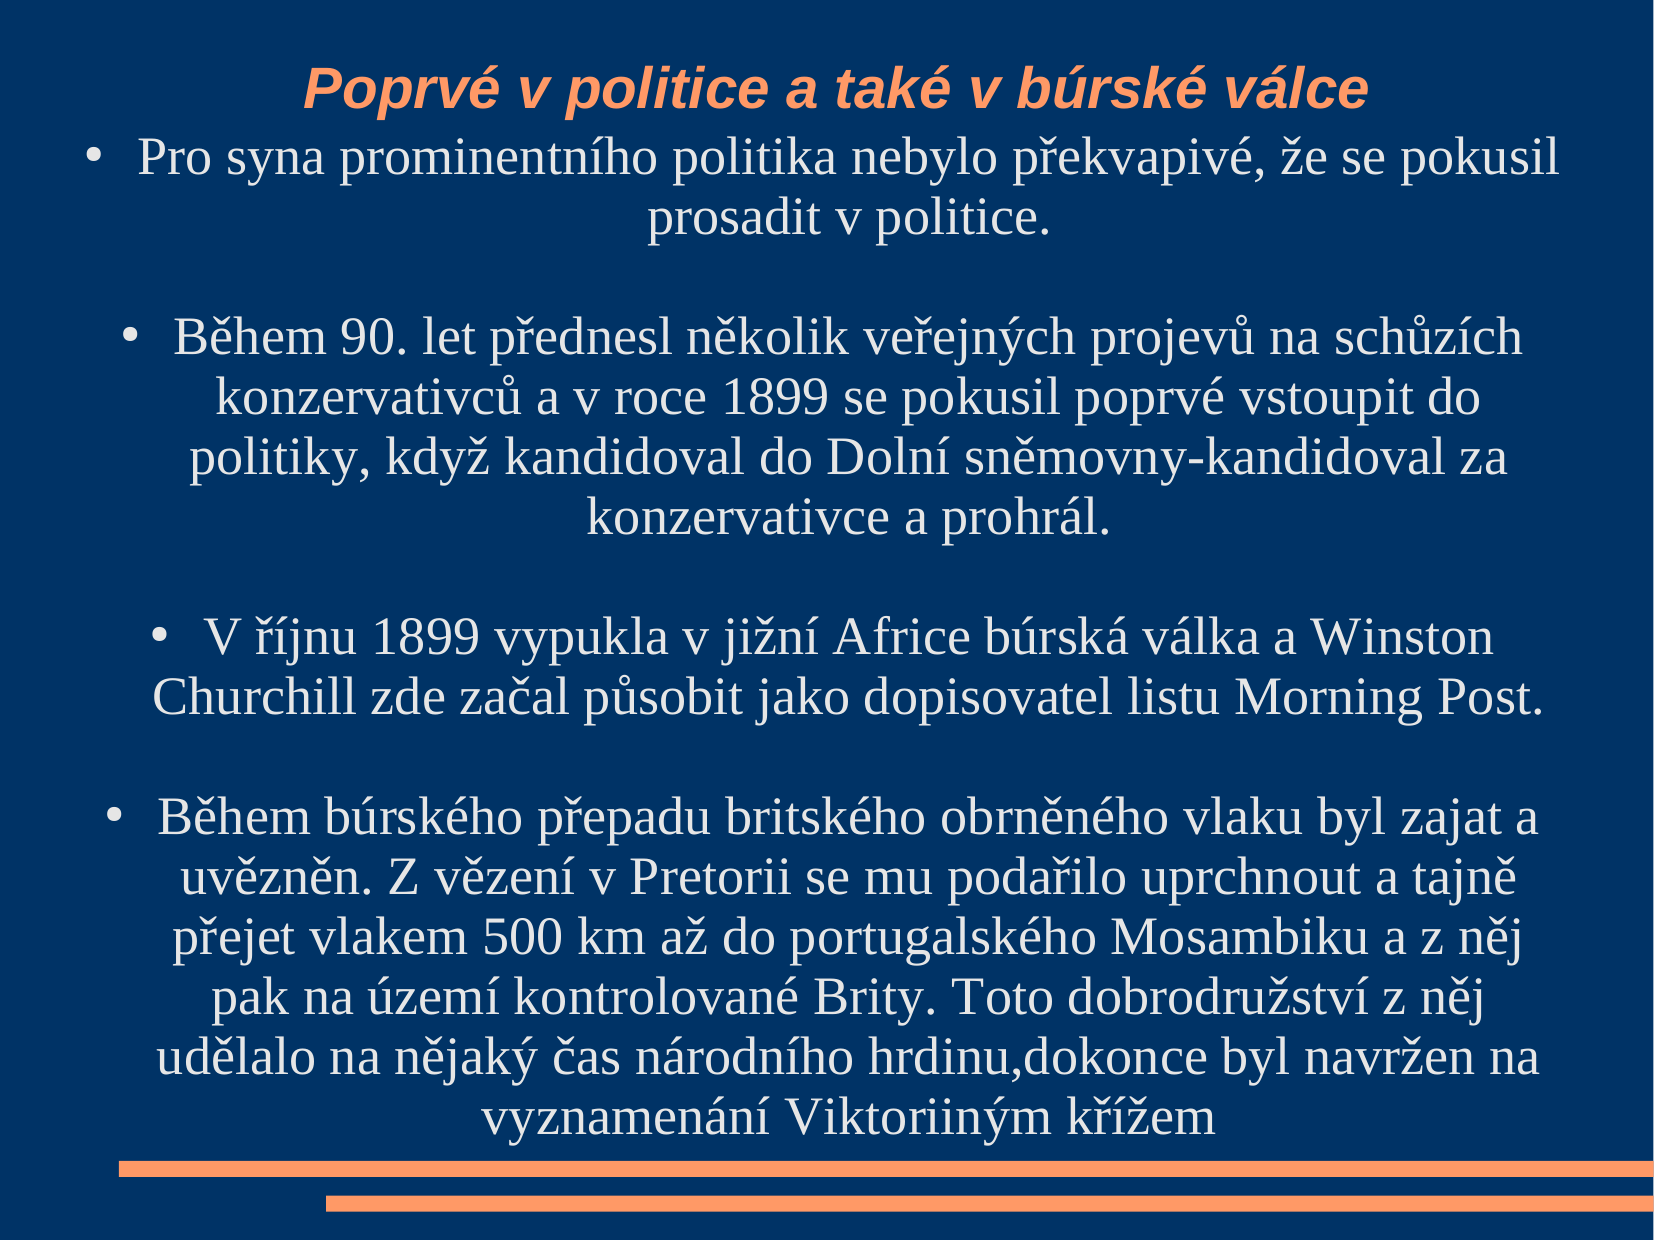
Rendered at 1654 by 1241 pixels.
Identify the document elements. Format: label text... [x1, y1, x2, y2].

title Poprvé v politice a také v búrské válce [141, 46, 1534, 130]
list Pro syna prominentního politika nebylo překvapivé, že se pokusil prosadit v politice. Během 90. let přednesl několik veřejných projevů na schůzích konzervativců a v roce 1899 se pokusil poprvé vstoupit do politiky, když kandidoval do Dolní sněmovny-kandidoval za konzervativce a prohrál. V říjnu 1899 vypukla v jižní Africe búrská válka a Winston Churchill zde začal působit jako dopisovatel listu Morning Post. Během búrského přepadu britského obrněného vlaku byl zajat a uvězněn. Z vězení v Pretorii se mu podařilo uprchnout a tajně přejet vlakem 500 km až do portugalského Mosambiku a z něj pak na území kontrolované Brity. Toto dobrodružství z něj udělalo na nějaký čas národního hrdinu,dokonce byl navržen na vyznamenání Viktoriiným křížem [59, 70, 1570, 1165]
